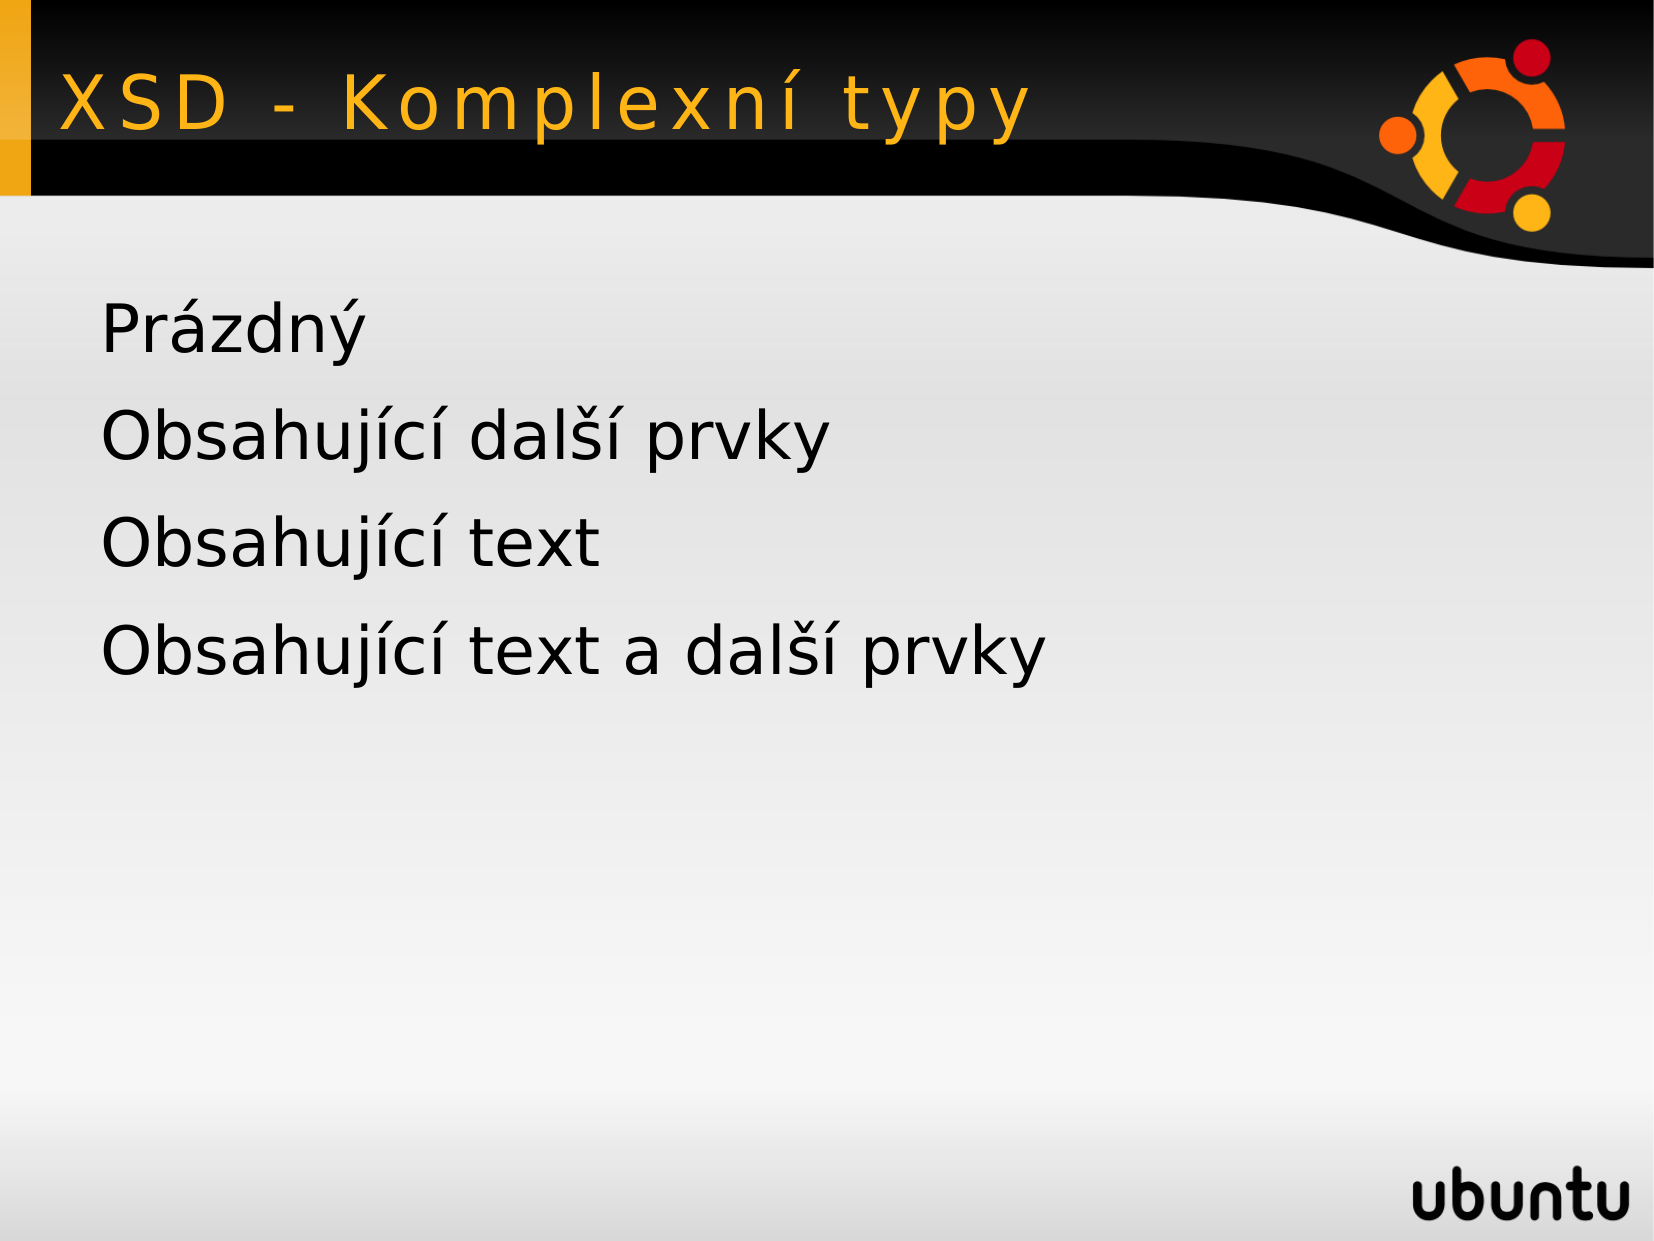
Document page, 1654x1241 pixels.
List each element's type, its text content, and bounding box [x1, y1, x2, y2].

list Prázdný Obsahující další prvky Obsahující text Obsahující text a další prvky [82, 290, 1571, 1109]
picture [0, 0, 1654, 1241]
title XSD - Komplexní typy [59, 29, 1270, 178]
